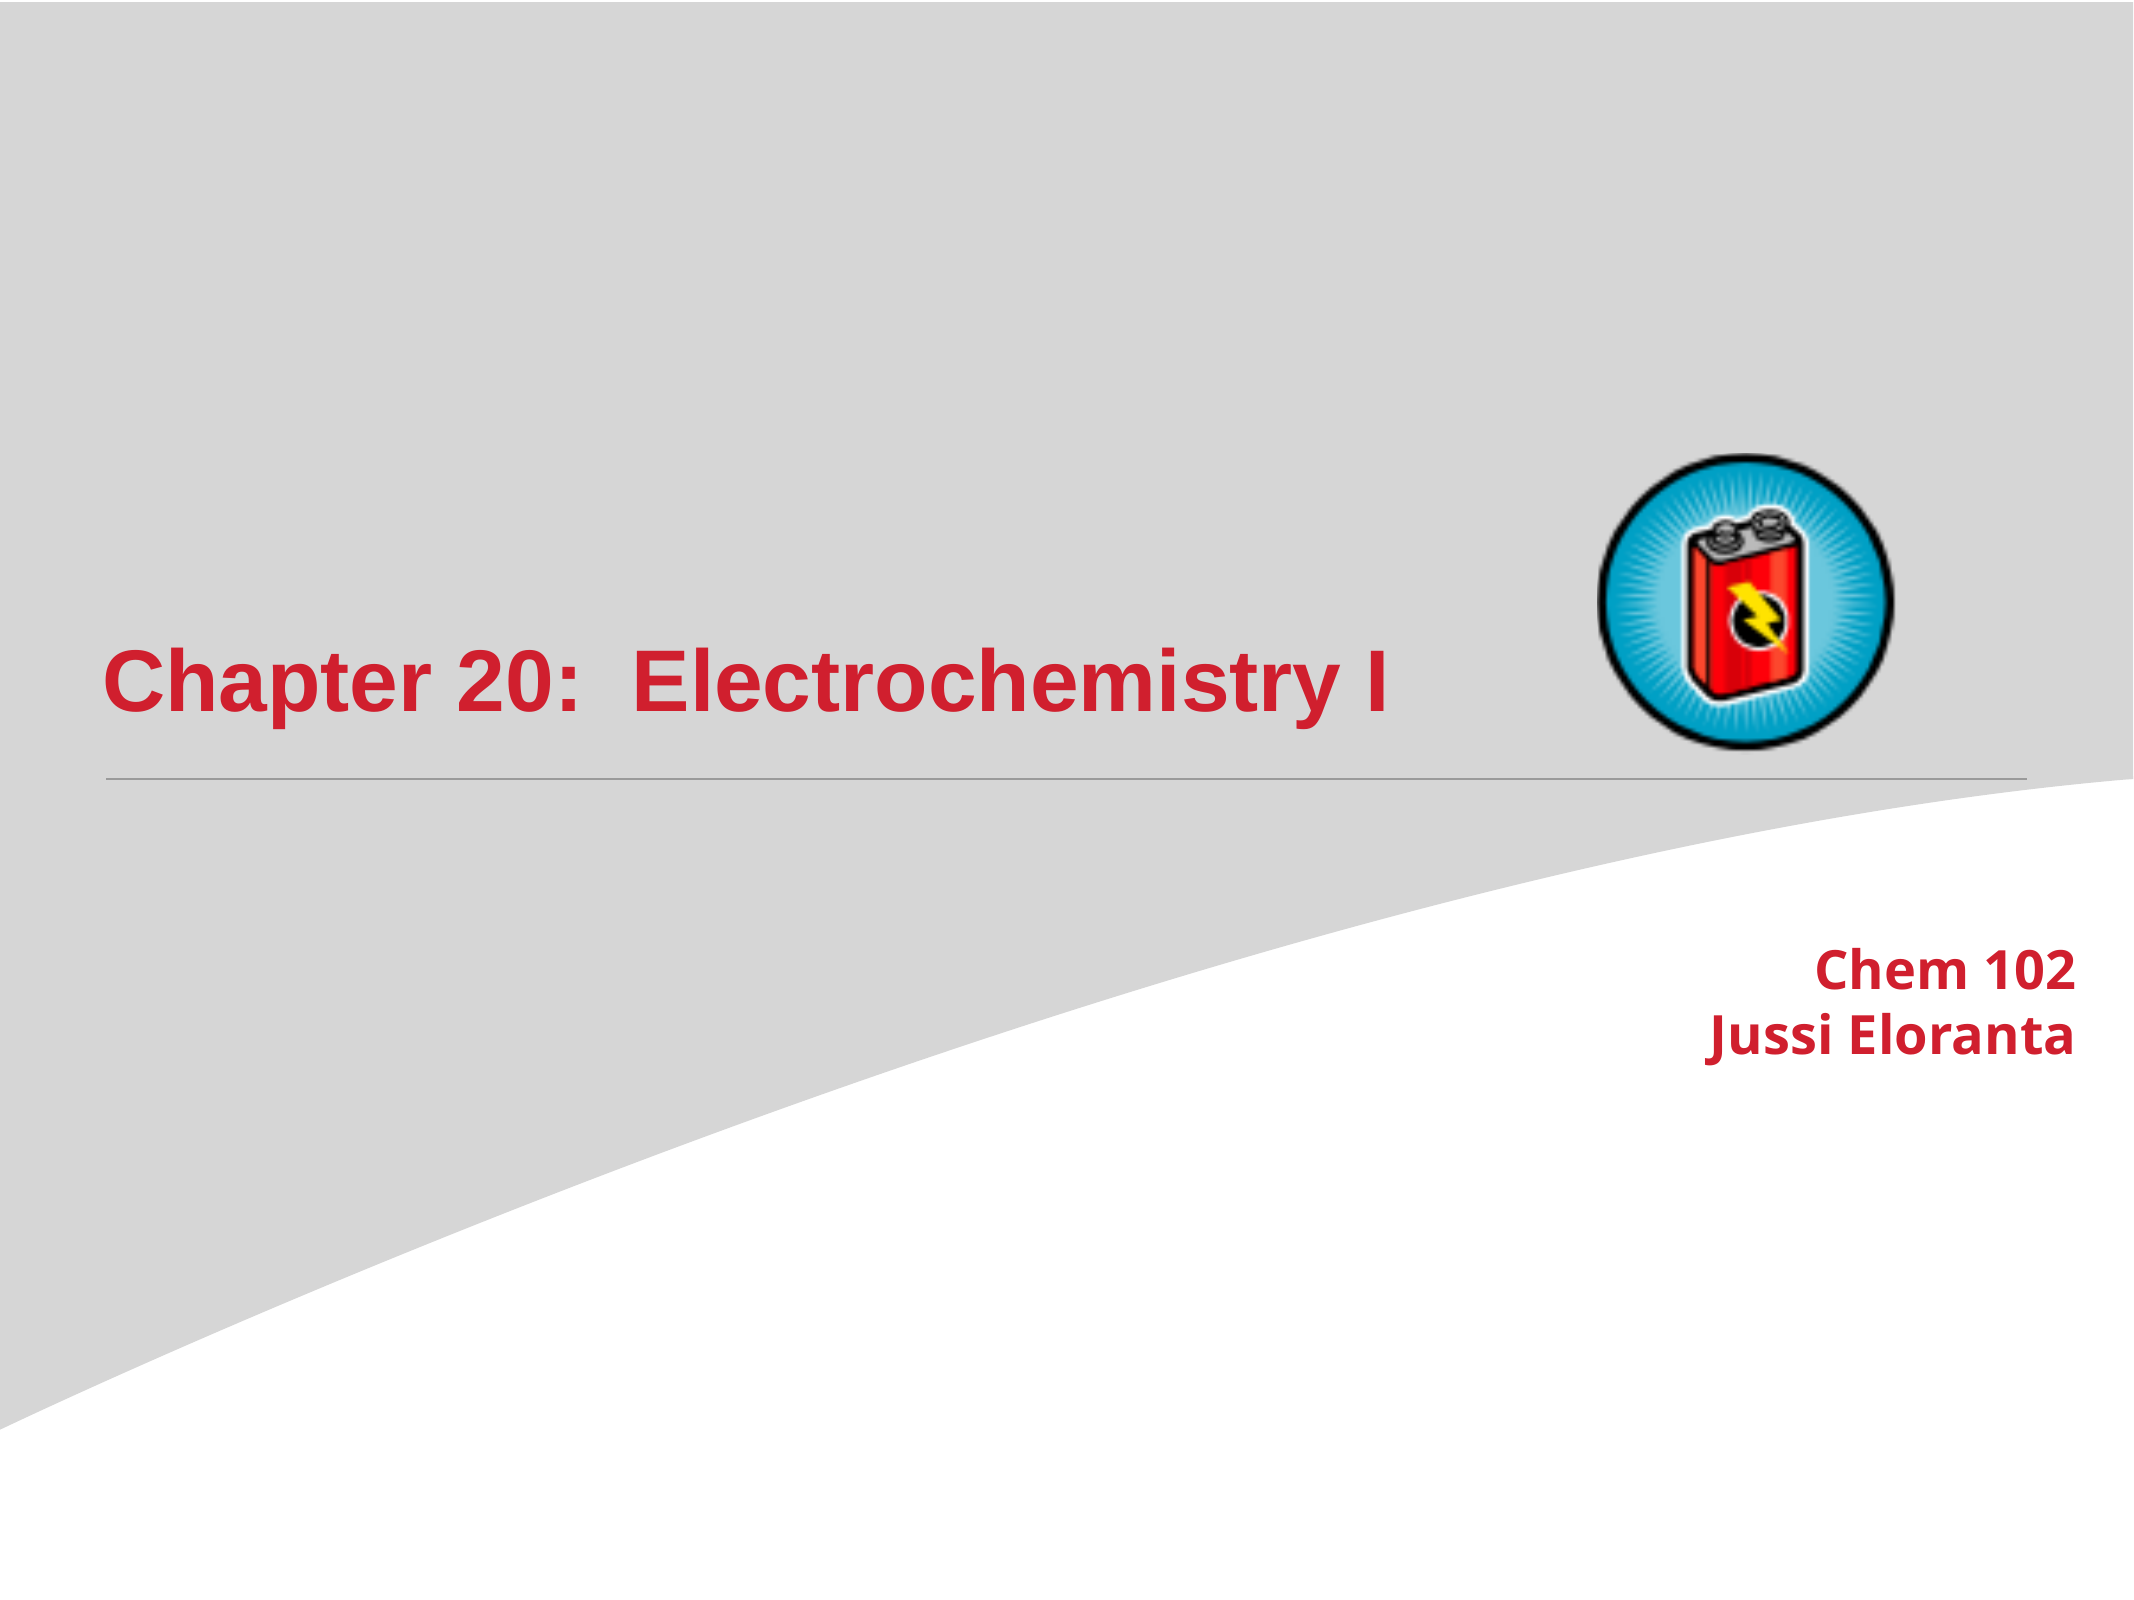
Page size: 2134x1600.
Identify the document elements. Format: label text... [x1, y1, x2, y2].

subtitle Chem 102 Jussi Eloranta [1635, 927, 2086, 1096]
title Chapter 20: Electrochemistry I [93, 216, 2040, 738]
picture [1597, 453, 1899, 755]
